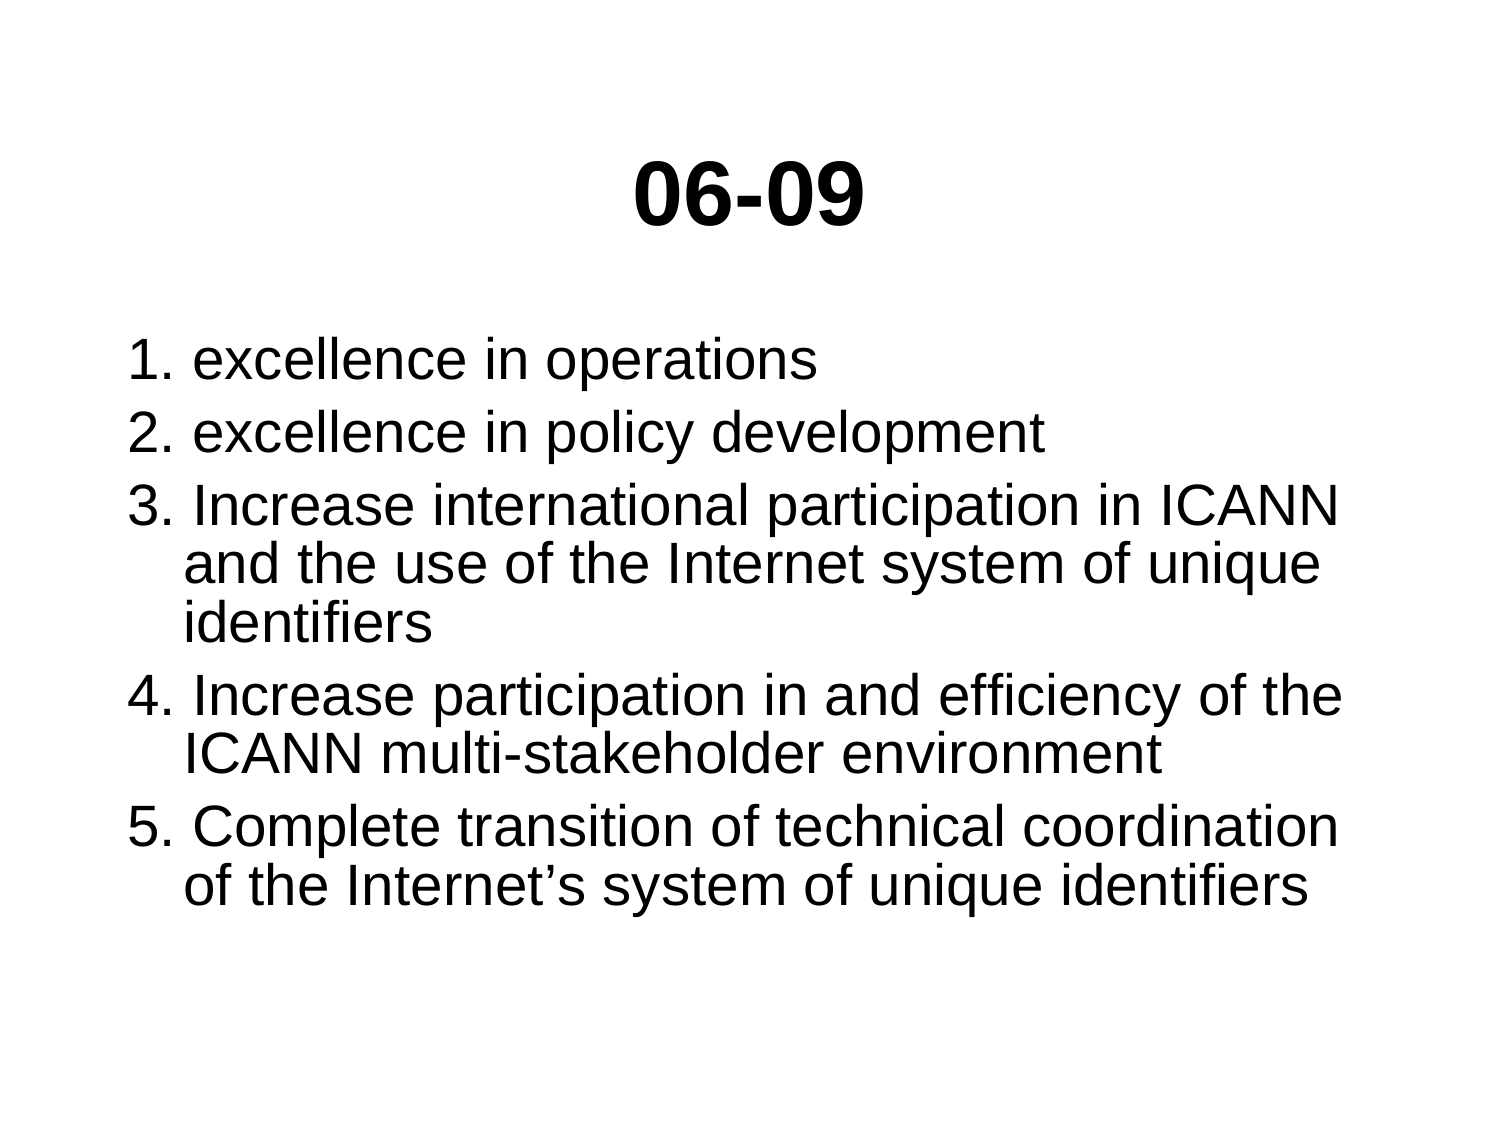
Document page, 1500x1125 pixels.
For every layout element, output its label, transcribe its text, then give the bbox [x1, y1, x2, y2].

title 06-09 [112, 99, 1388, 288]
list 1. excellence in operations 2. excellence in policy development 3. Increase international participation in ICANN and the use of the Internet system of unique identifiers 4. Increase participation in and efficiency of the ICANN multi-stakeholder environment 5. Complete transition of technical coordination of the Internet’s system of unique identifiers [112, 324, 1388, 1001]
